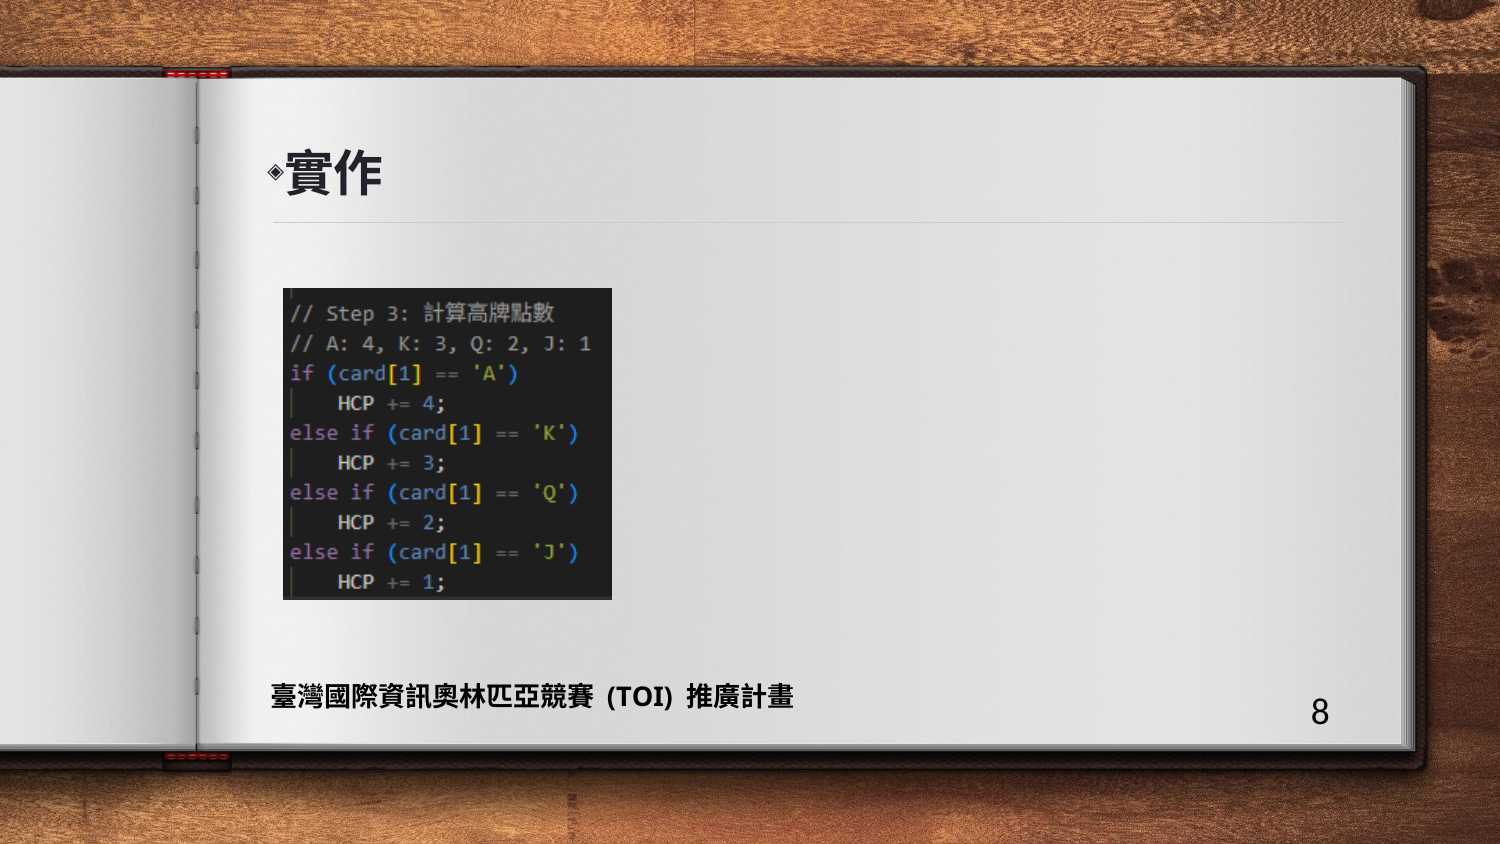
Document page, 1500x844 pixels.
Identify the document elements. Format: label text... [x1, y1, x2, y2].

picture [283, 288, 612, 600]
text_box 8 [1295, 672, 1386, 737]
list 實作 [252, 126, 1194, 216]
